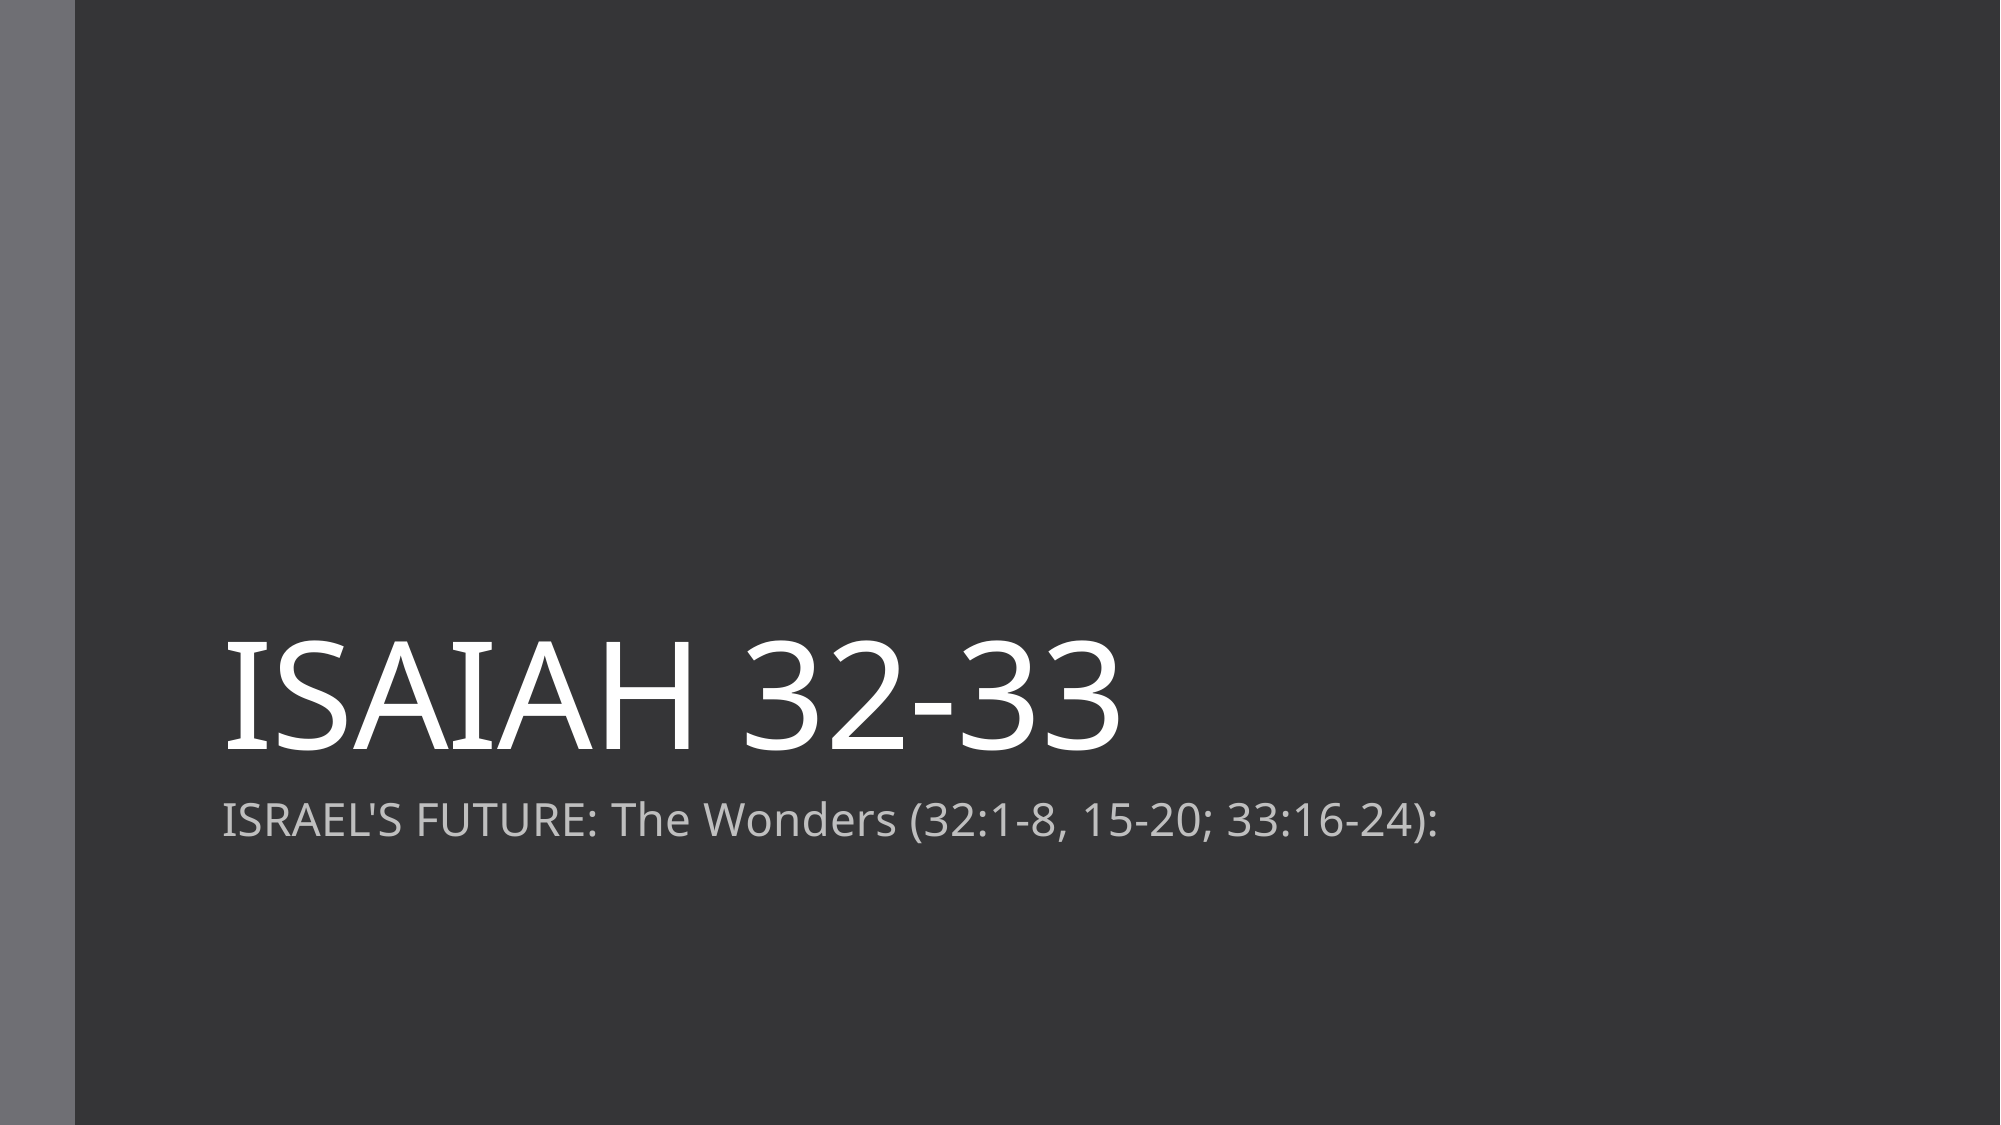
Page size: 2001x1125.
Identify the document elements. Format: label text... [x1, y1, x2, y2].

subtitle ISRAEL'S FUTURE: The Wonders (32:1-8, 15-20; 33:16-24): [206, 787, 1752, 1066]
title ISAIAH 32-33 [206, 124, 1752, 787]
